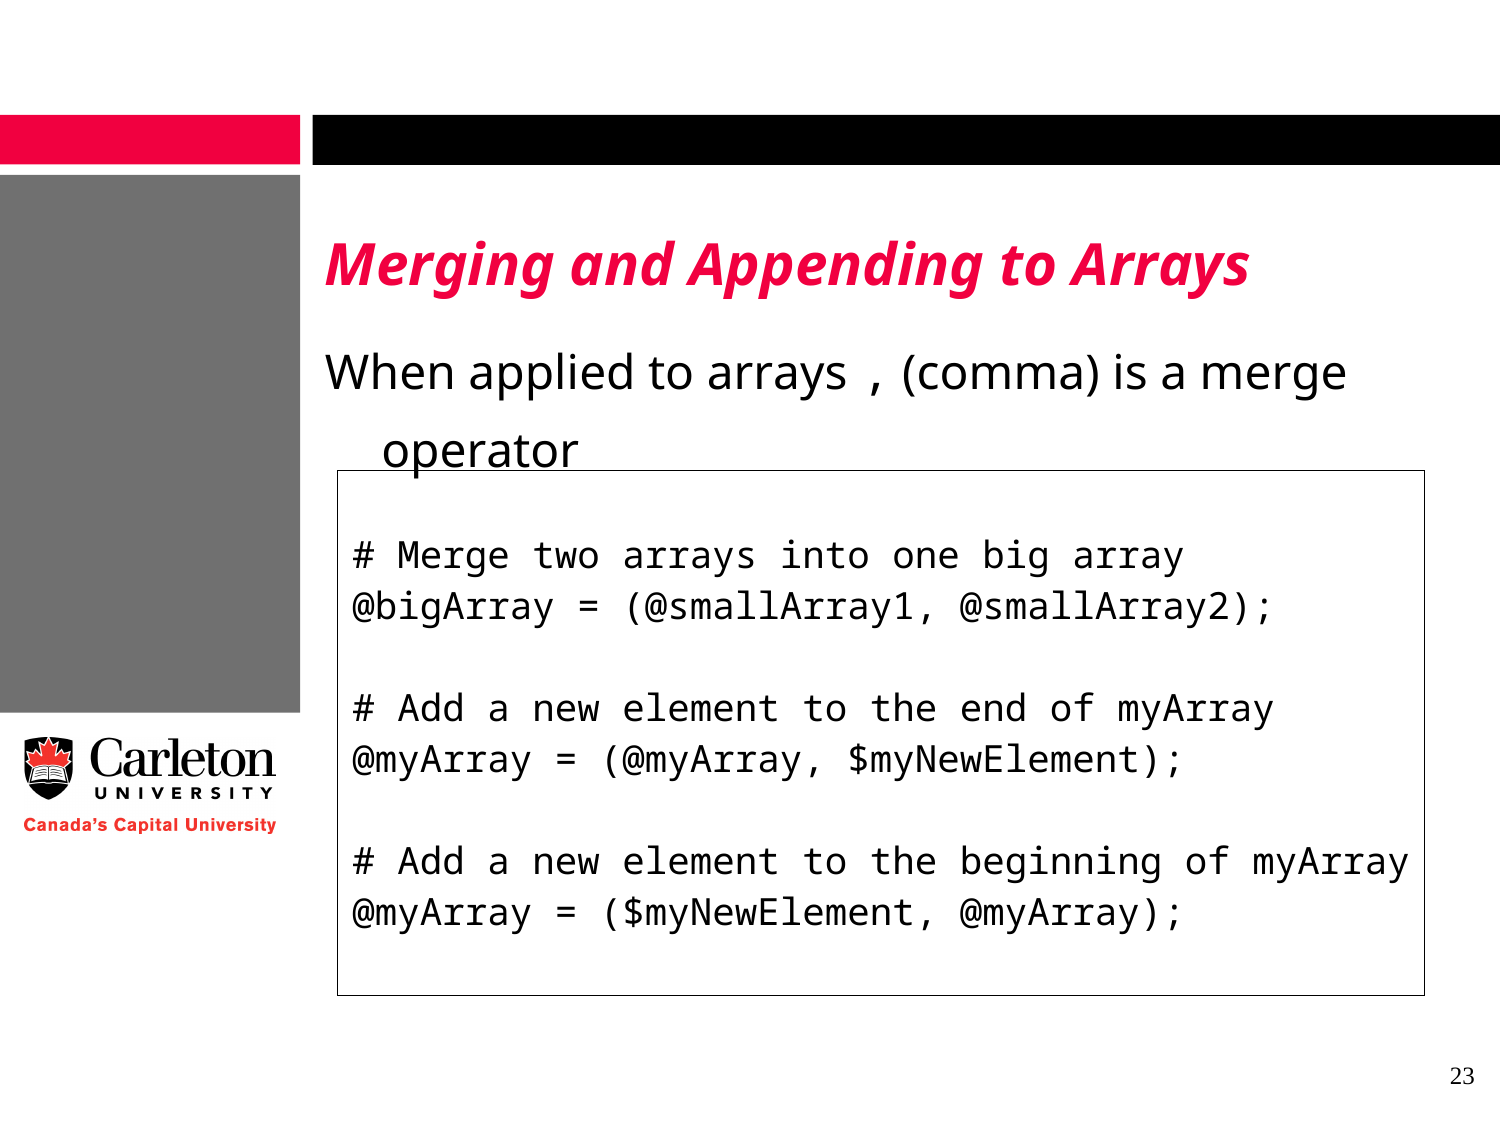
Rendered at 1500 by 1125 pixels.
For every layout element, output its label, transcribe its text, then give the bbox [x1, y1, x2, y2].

title Merging and Appending to Arrays [324, 194, 1450, 324]
text_box # Merge two arrays into one big array @bigArray = (@smallArray1, @smallArray2); # Add a new element to the end of myArray @myArray = (@myArray, $myNewElement); # Add a new element to the beginning of myArray @myArray = ($myNewElement, @myArray); [337, 470, 1402, 938]
picture [24, 737, 276, 834]
list When applied to arrays , (comma) is a merge operator [324, 324, 1450, 1036]
